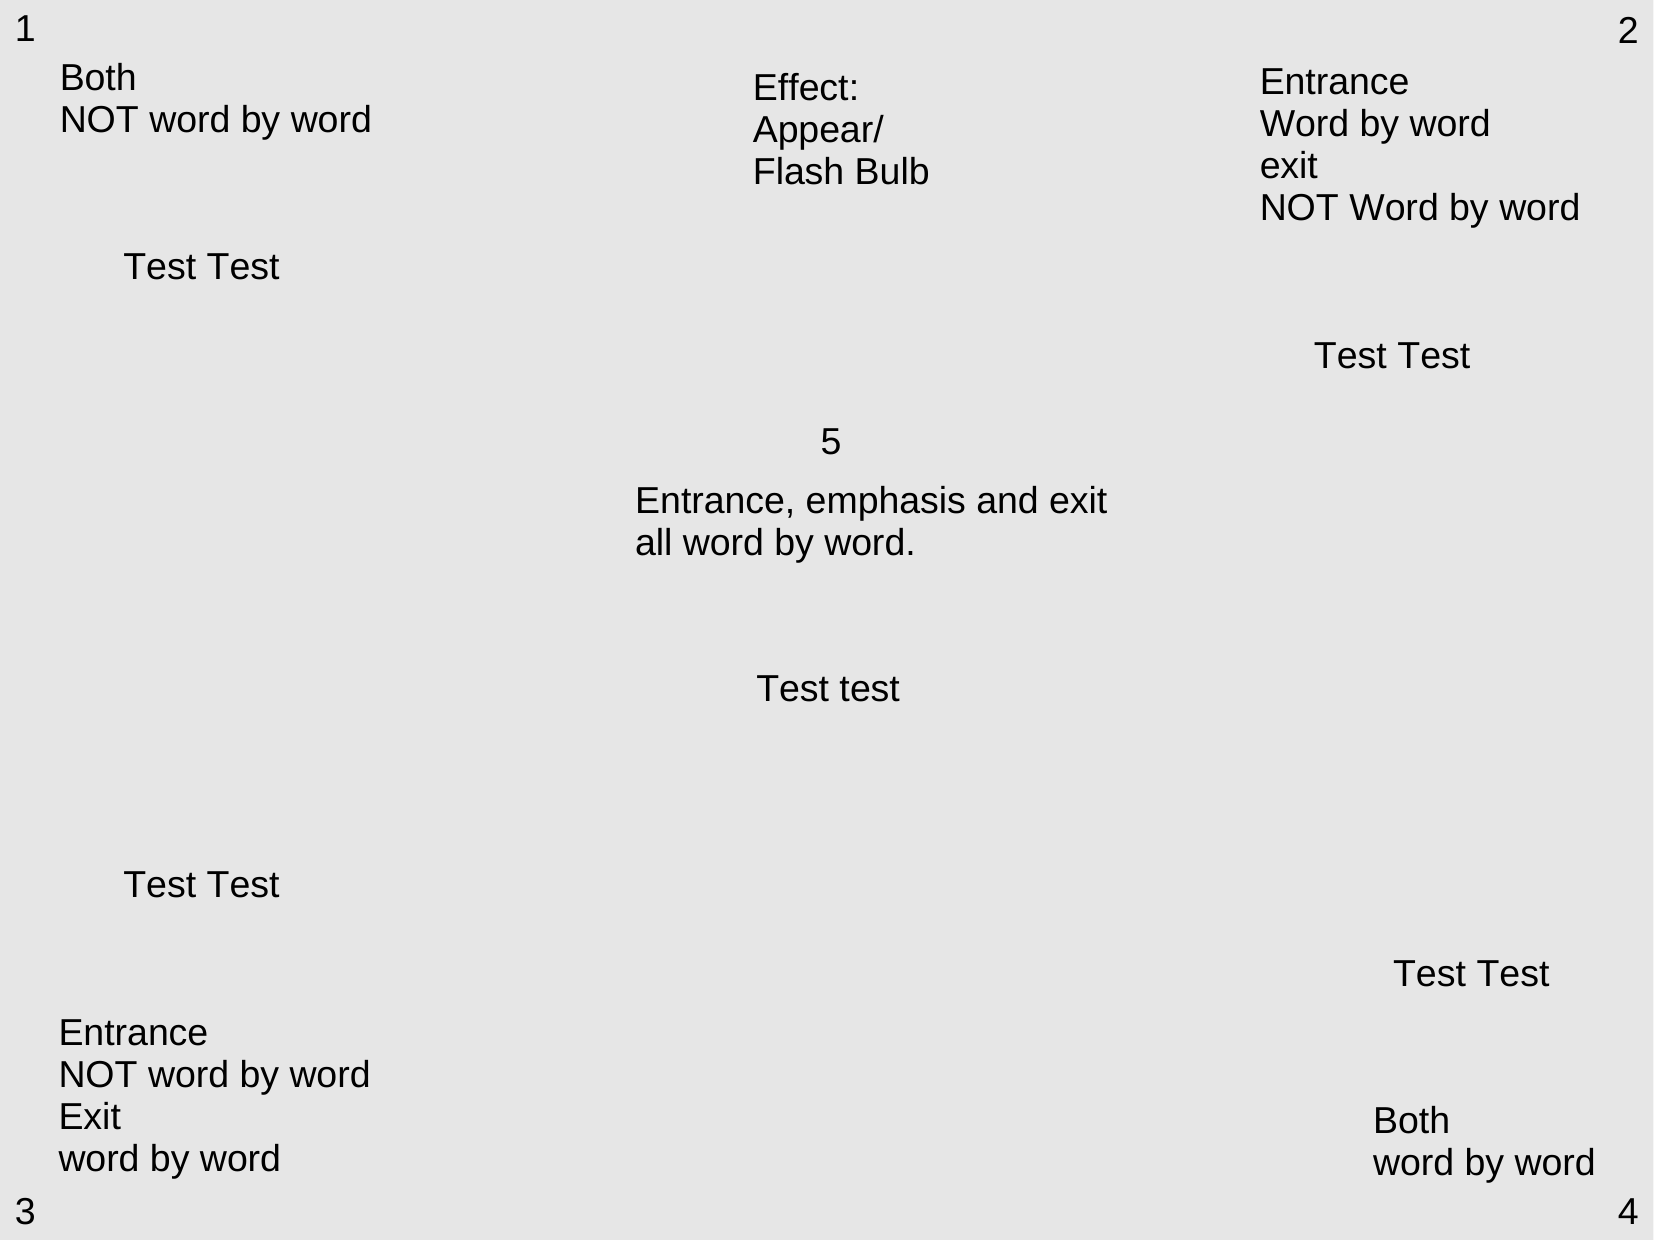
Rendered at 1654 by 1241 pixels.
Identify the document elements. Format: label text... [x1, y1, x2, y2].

text_box Test Test [108, 856, 296, 914]
text_box 5 [805, 413, 857, 471]
text_box Entrance Word by word exit NOT Word by word [1245, 53, 1595, 237]
text_box Both NOT word by word [45, 48, 386, 148]
text_box 4 [1603, 1183, 1654, 1241]
text_box Test test [741, 659, 916, 717]
text_box 1 [0, 0, 51, 57]
text_box Entrance NOT word by word Exit word by word [43, 1003, 384, 1187]
text_box Test Test [1378, 944, 1565, 1002]
text_box Both word by word [1358, 1092, 1609, 1192]
text_box Effect: Appear/ Flash Bulb [738, 59, 945, 201]
text_box 2 [1603, 2, 1654, 60]
text_box 3 [0, 1183, 51, 1241]
text_box Test Test [108, 238, 296, 296]
text_box Test Test [1299, 326, 1486, 384]
text_box Entrance, emphasis and exit all word by word. [620, 472, 1123, 572]
